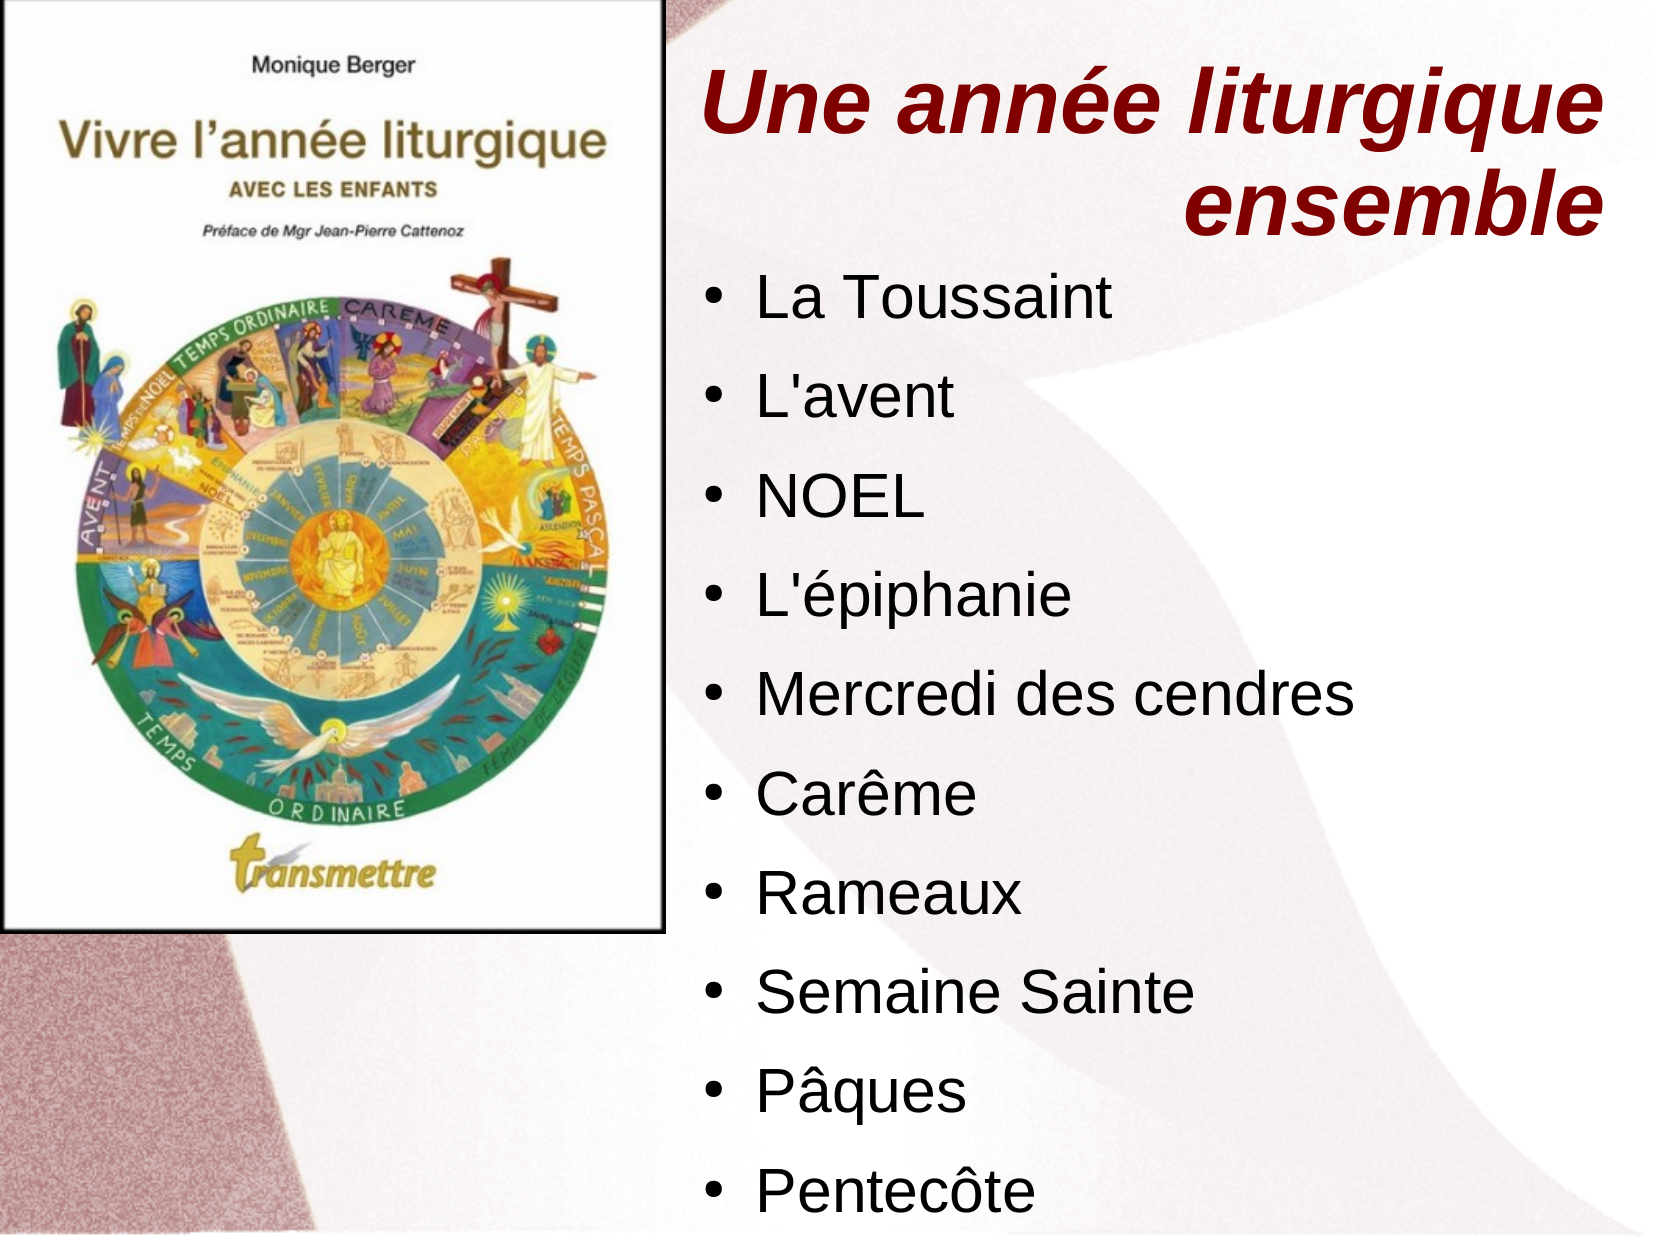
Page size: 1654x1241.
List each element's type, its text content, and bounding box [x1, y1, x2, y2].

list La Toussaint L'avent NOEL L'épiphanie Mercredi des cendres Carême Rameaux Semaine Sainte Pâques Pentecôte [685, 262, 1654, 1224]
title Une année liturgique ensemble [666, 49, 1607, 257]
picture [0, 0, 1654, 1241]
